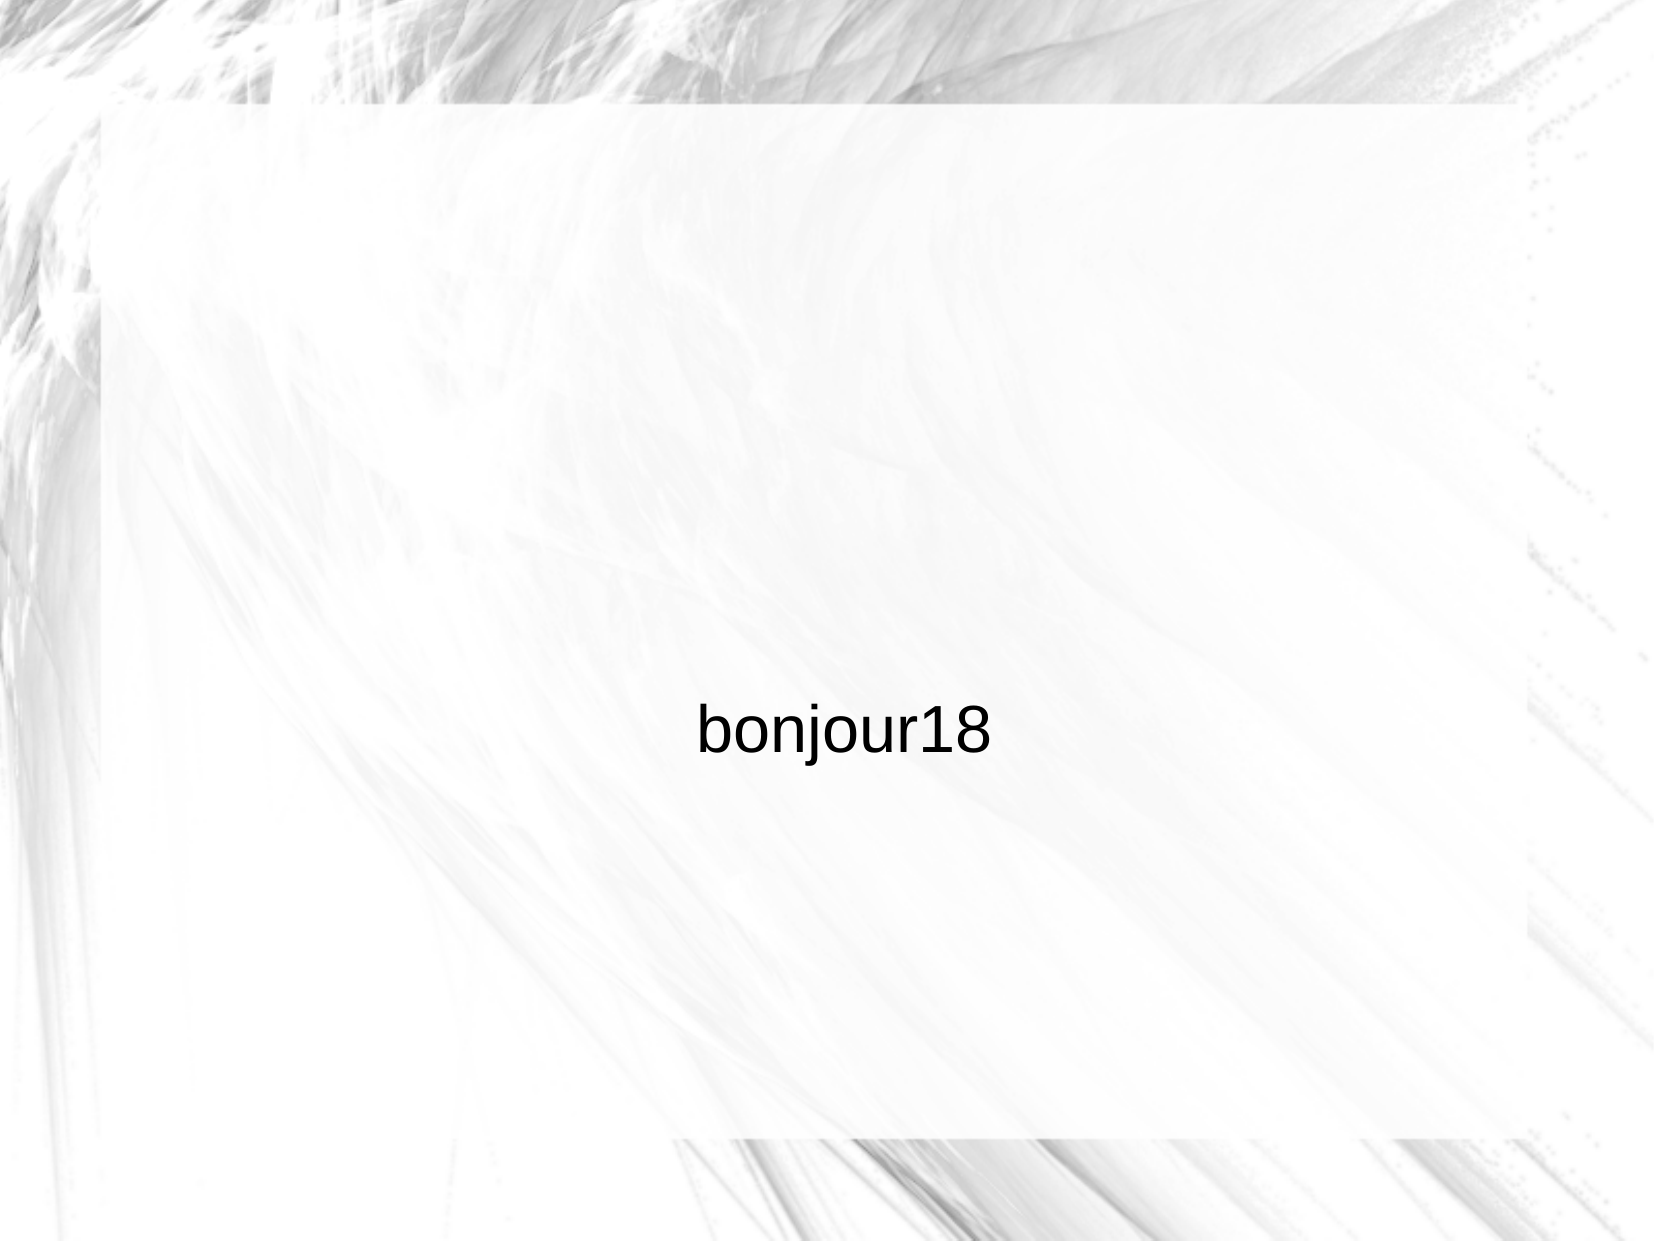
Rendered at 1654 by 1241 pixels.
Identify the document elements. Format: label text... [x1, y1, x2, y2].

picture [0, 0, 1654, 1241]
subtitle bonjour18 [118, 319, 1571, 1139]
